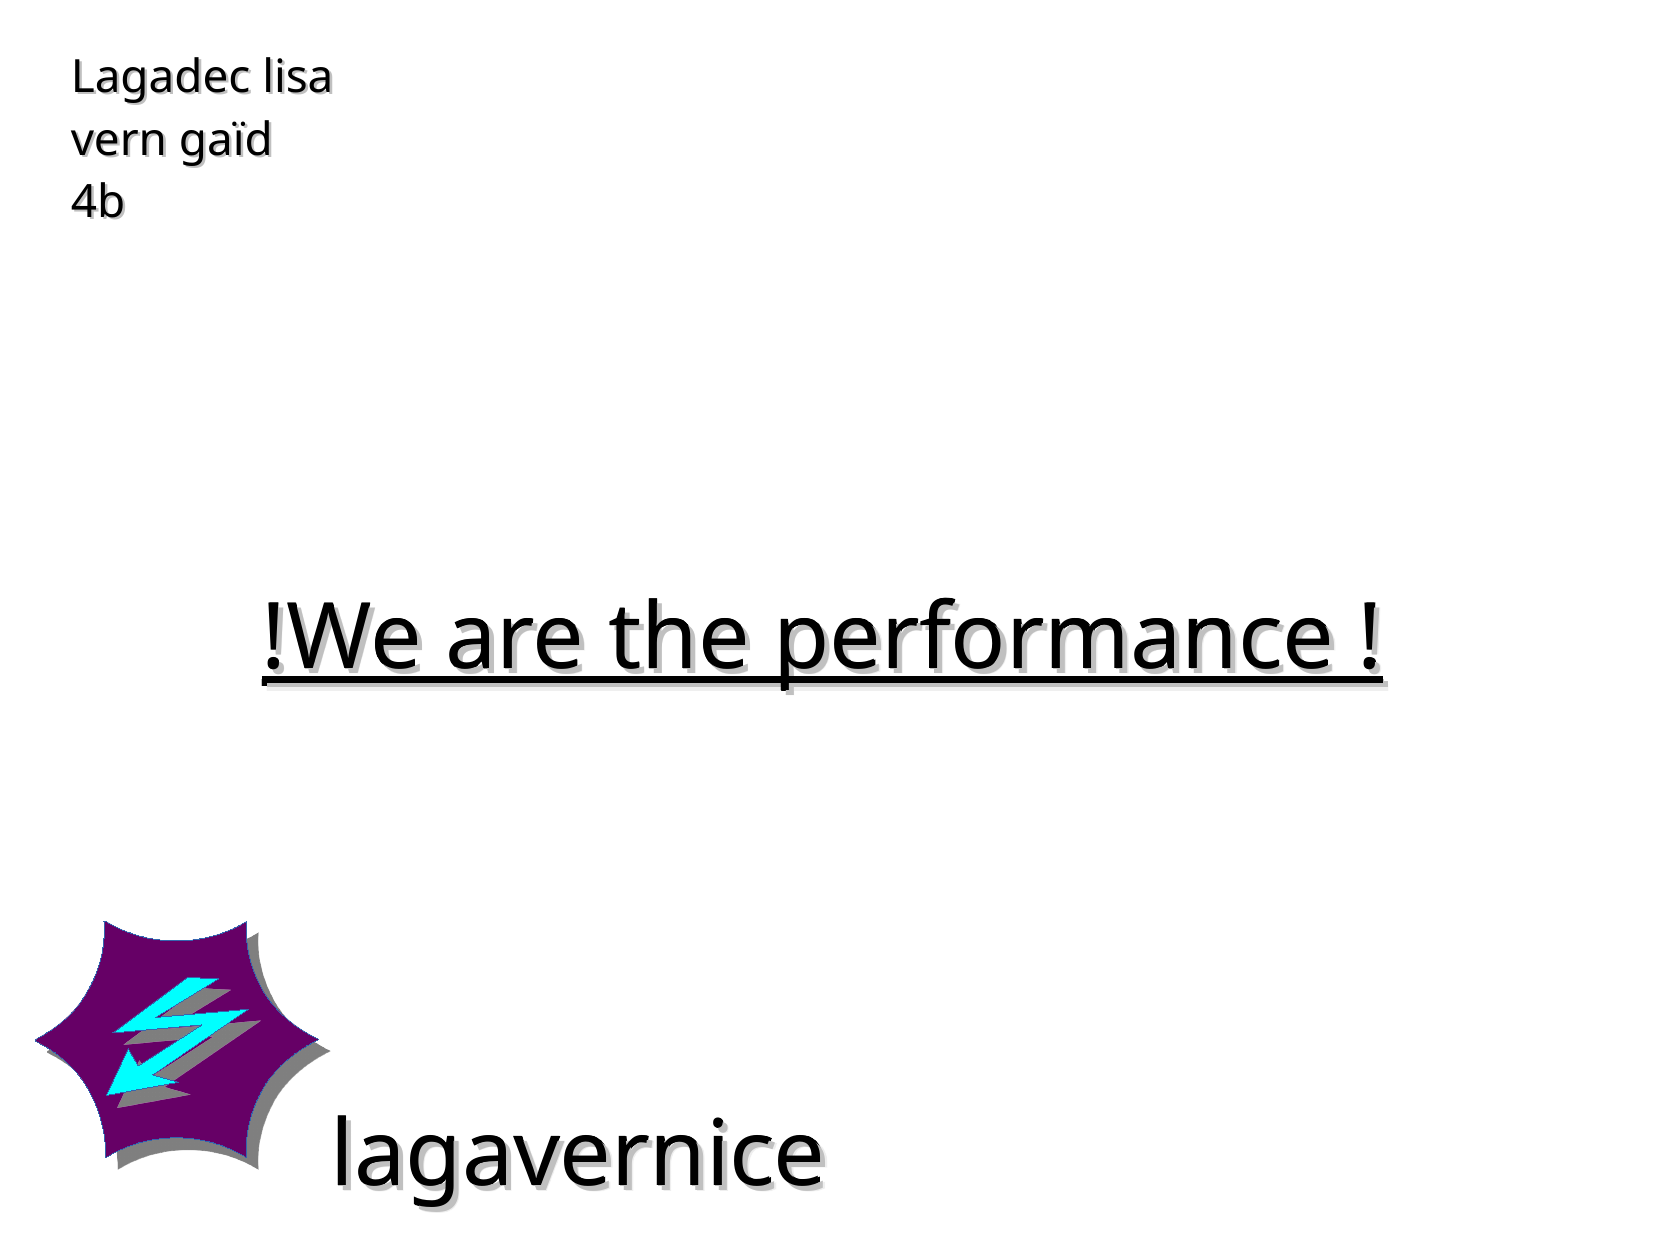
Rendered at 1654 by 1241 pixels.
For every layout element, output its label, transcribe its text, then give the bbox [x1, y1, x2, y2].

text_box !We are the performance ! [212, 578, 1433, 689]
title Lagadec lisa vern gaïd 4b [70, 57, 1560, 269]
text_box lagavernice [200, 1095, 957, 1205]
text_box [35, 921, 319, 1158]
